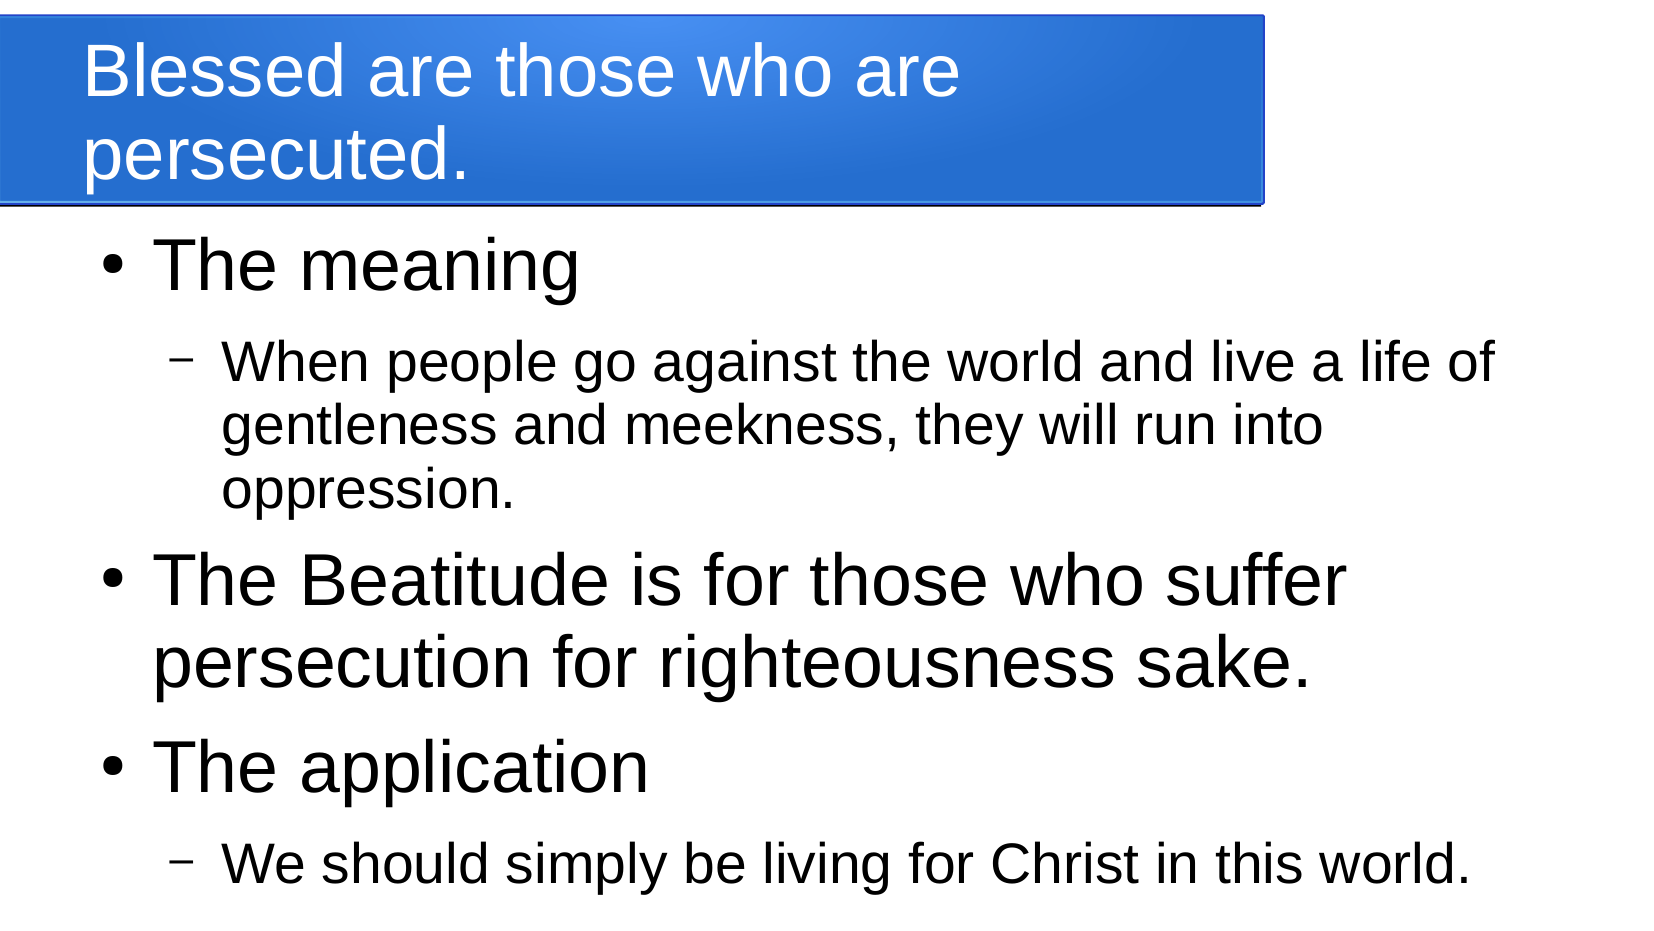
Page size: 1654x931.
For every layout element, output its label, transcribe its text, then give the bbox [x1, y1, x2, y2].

list The meaning When people go against the world and live a life of gentleness and meekness, they will run into oppression. The Beatitude is for those who suffer persecution for righteousness sake. The application We should simply be living for Christ in this world. [82, 224, 1571, 901]
title Blessed are those who are persecuted. [82, 29, 1235, 196]
